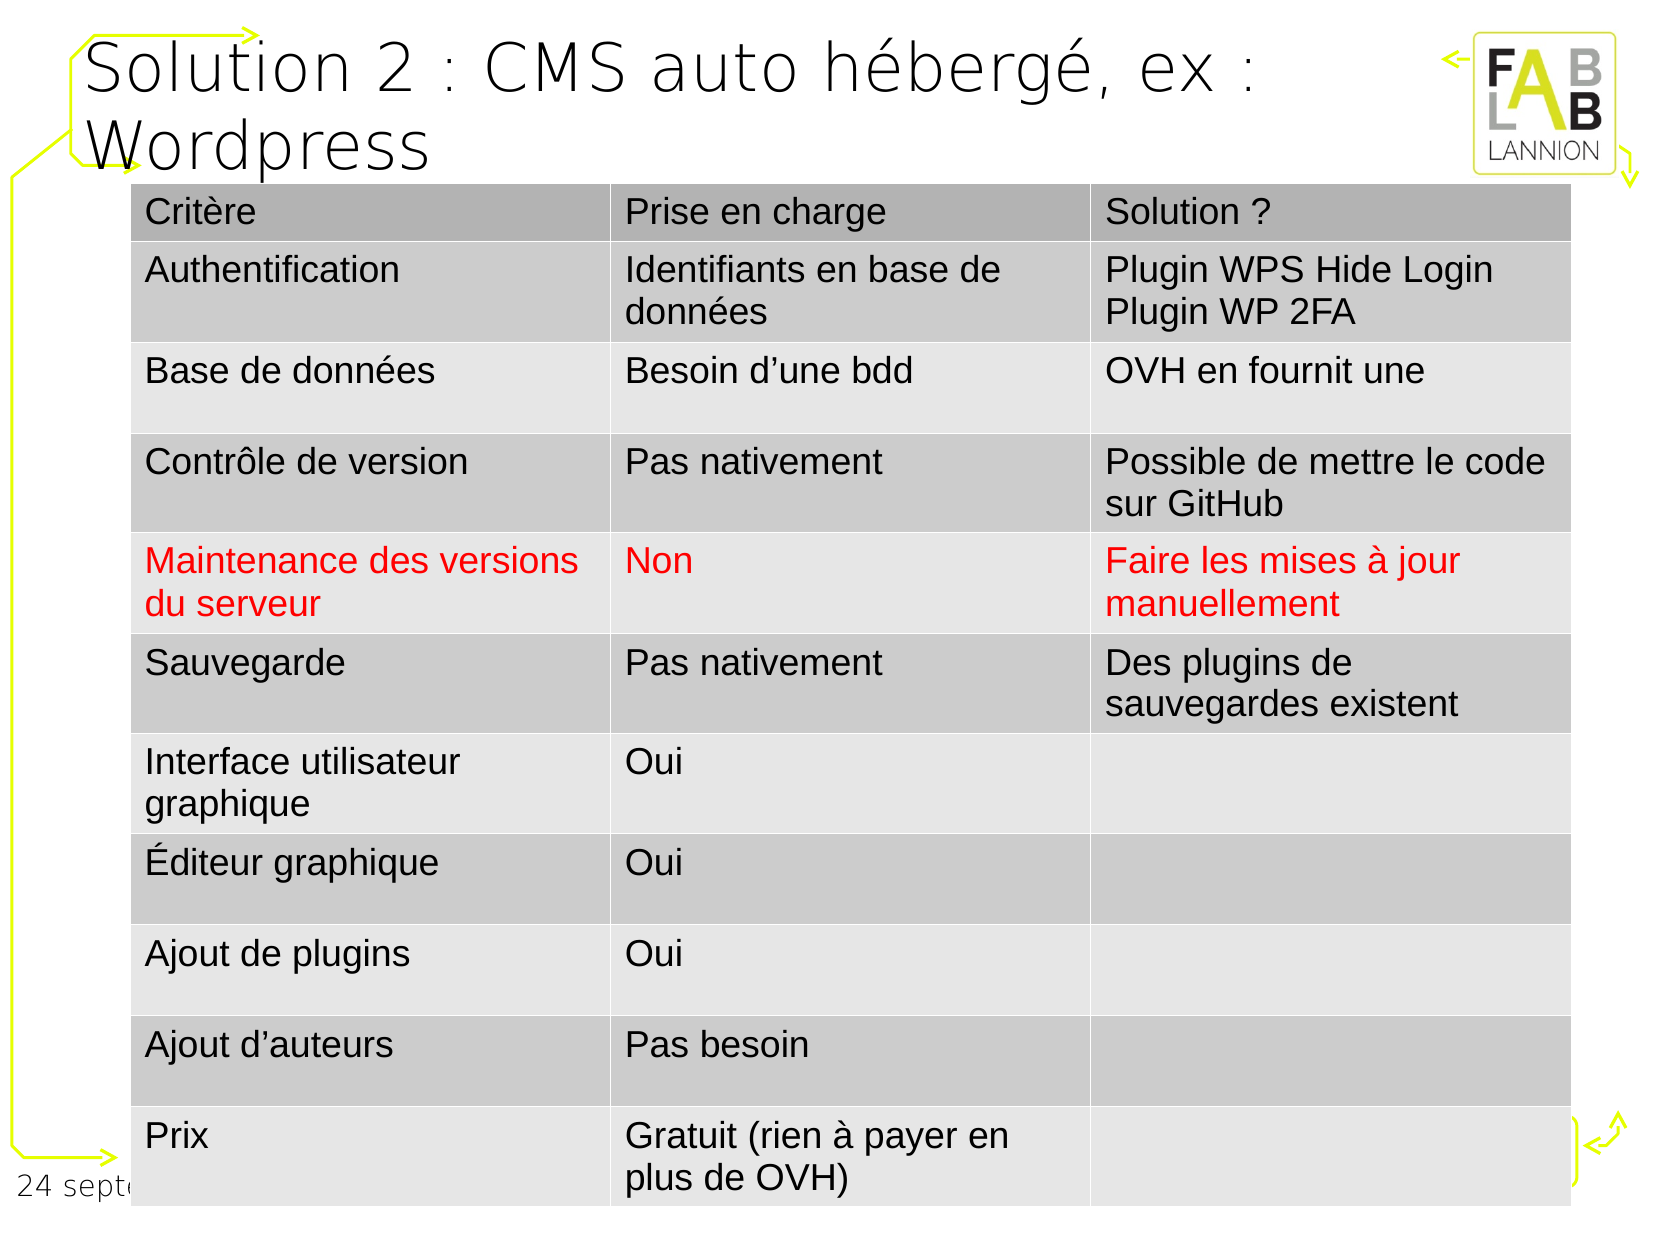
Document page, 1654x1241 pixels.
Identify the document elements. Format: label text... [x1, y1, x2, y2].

table_cell Pas nativement [611, 434, 1090, 532]
picture [1470, 29, 1619, 178]
table_cell Éditeur graphique [131, 834, 610, 924]
table_cell Base de données [131, 343, 610, 433]
table_cell Gratuit (rien à payer en plus de OVH) [611, 1107, 1090, 1206]
table_cell Oui [611, 734, 1090, 833]
title Solution 2 : CMS auto hébergé, ex : Wordpress [82, 29, 1441, 186]
table_header Critère [131, 184, 610, 241]
table_cell Ajout d’auteurs [131, 1016, 610, 1106]
table_cell [1091, 834, 1571, 924]
table_cell [1091, 1016, 1571, 1106]
table_cell Identifiants en base de données [611, 242, 1090, 342]
table_cell Possible de mettre le code sur GitHub [1091, 434, 1571, 532]
table_cell OVH en fournit une [1091, 343, 1571, 433]
table_cell Pas nativement [611, 634, 1090, 733]
table_cell [1091, 734, 1571, 833]
table_cell Besoin d’une bdd [611, 343, 1090, 433]
table_cell Plugin WPS Hide Login Plugin WP 2FA [1091, 242, 1571, 342]
table_cell Authentification [131, 242, 610, 342]
table_cell Contrôle de version [131, 434, 610, 532]
table_cell Maintenance des versions du serveur [131, 533, 610, 633]
table_cell Pas besoin [611, 1016, 1090, 1106]
table_cell Oui [611, 834, 1090, 924]
table_cell Des plugins de sauvegardes existent [1091, 634, 1571, 733]
table_cell [1091, 1107, 1571, 1206]
table_cell [1091, 925, 1571, 1015]
table_header Solution ? [1091, 184, 1571, 241]
table_cell Oui [611, 925, 1090, 1015]
table_cell Faire les mises à jour manuellement [1091, 533, 1571, 633]
table_cell Ajout de plugins [131, 925, 610, 1015]
table_cell Interface utilisateur graphique [131, 734, 610, 833]
table_header Prise en charge [611, 184, 1090, 241]
table_cell Non [611, 533, 1090, 633]
table_cell Prix [131, 1107, 610, 1206]
table_cell Sauvegarde [131, 634, 610, 733]
